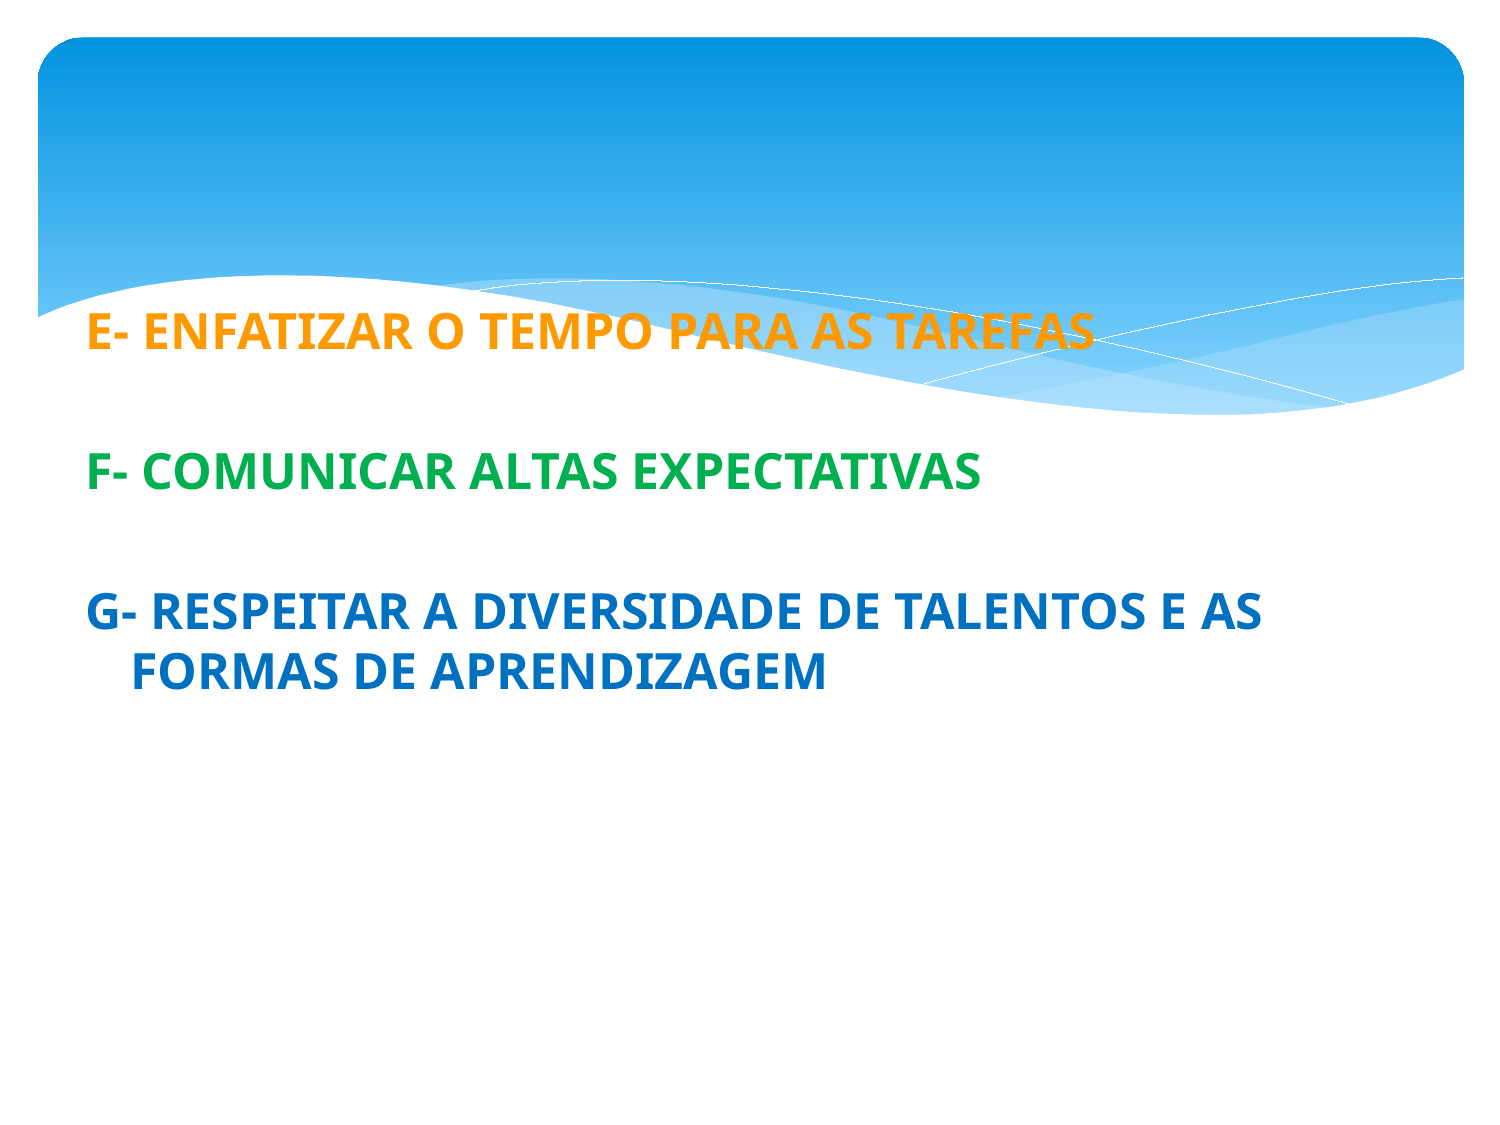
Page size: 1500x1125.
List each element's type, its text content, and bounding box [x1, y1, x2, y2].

list E- ENFATIZAR O TEMPO PARA AS TAREFAS F- COMUNICAR ALTAS EXPECTATIVAS G- RESPEITAR A DIVERSIDADE DE TALENTOS E AS FORMAS DE APRENDIZAGEM [70, 152, 1421, 895]
